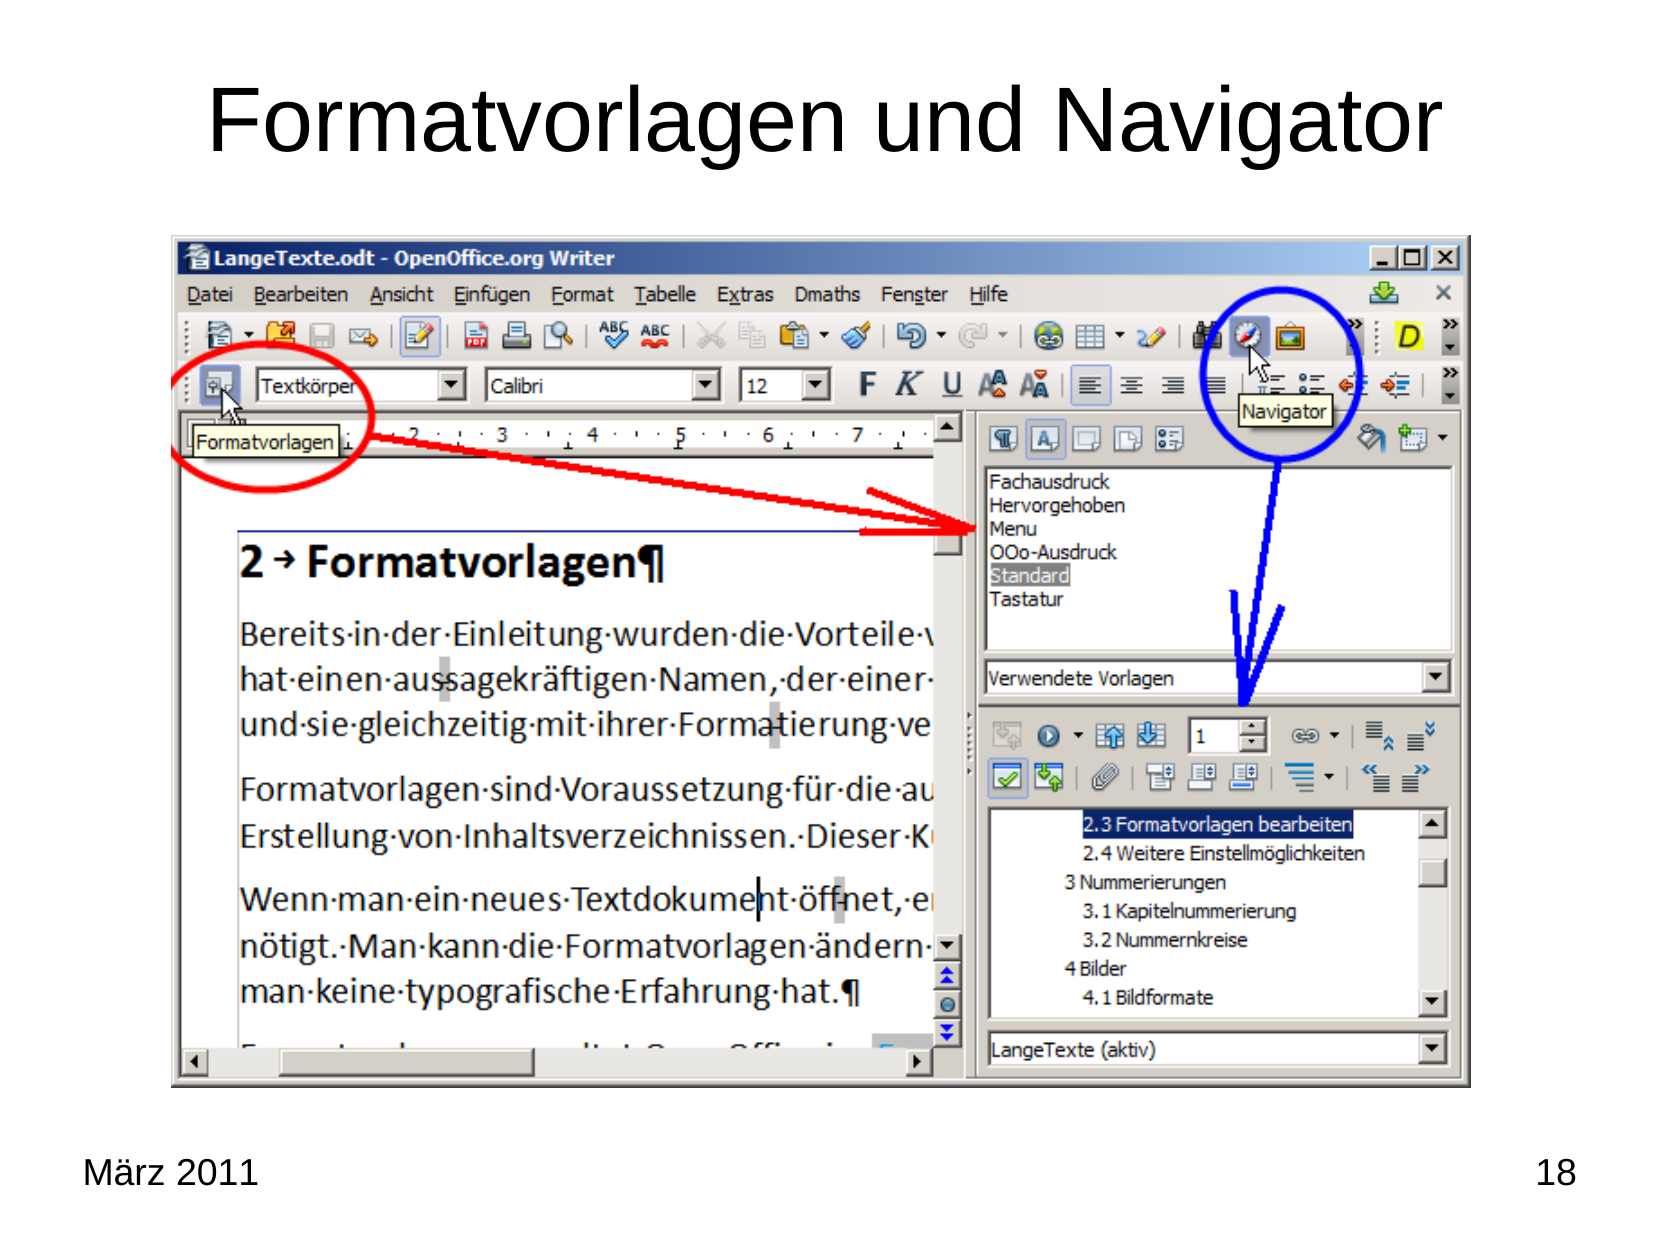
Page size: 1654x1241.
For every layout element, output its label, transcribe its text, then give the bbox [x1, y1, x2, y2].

picture [171, 235, 1471, 1088]
title Formatvorlagen und Navigator [82, 14, 1571, 222]
